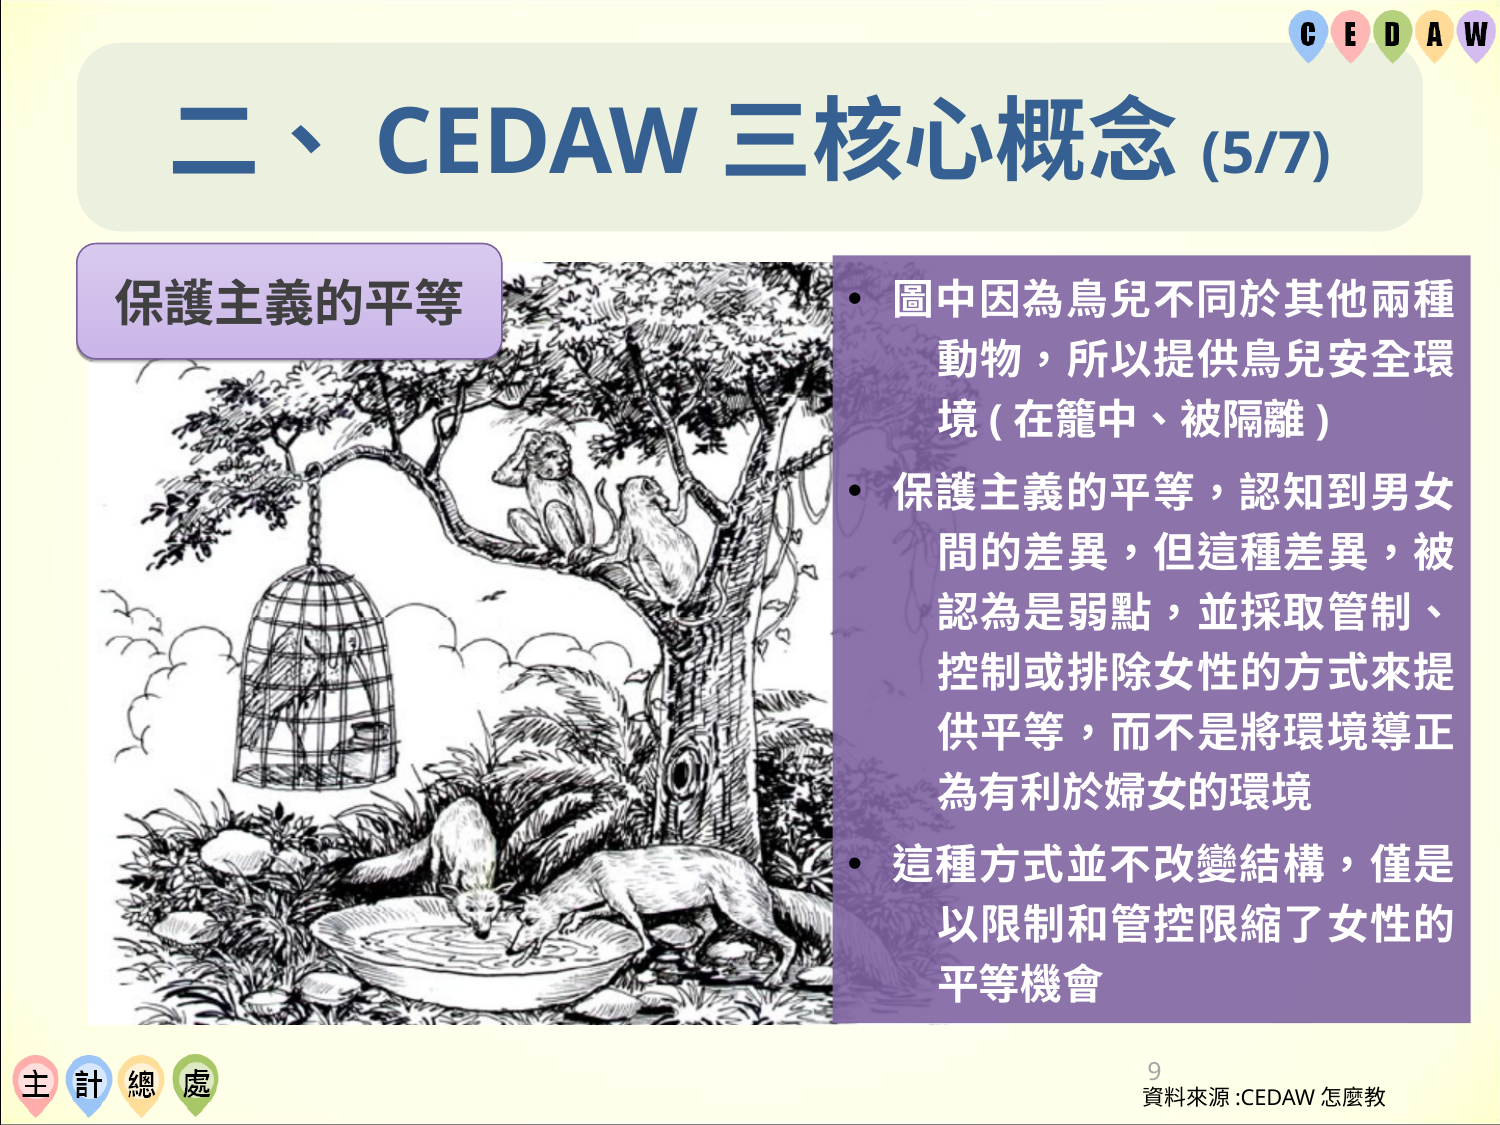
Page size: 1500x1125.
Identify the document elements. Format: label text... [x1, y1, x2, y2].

text_box 保護主義的平等 [76, 243, 502, 359]
text_box 資料來源:CEDAW怎麼教 [1127, 1076, 1465, 1118]
text_box 圖中因為鳥兒不同於其他兩種動物，所以提供鳥兒安全環境(在籠中、被隔離) 保護主義的平等，認知到男女間的差異，但這種差異，被認為是弱點，並採取管制、控制或排除女性的方式來提供平等，而不是將環境導正為有利於婦女的環境 這種方式並不改變結構，僅是以限制和管控限縮了女性的平等機會 [832, 255, 1471, 1023]
picture [88, 262, 999, 1025]
text_box [1132, 1042, 1483, 1103]
title 二、CEDAW三核心概念(5/7) [75, 42, 1426, 231]
